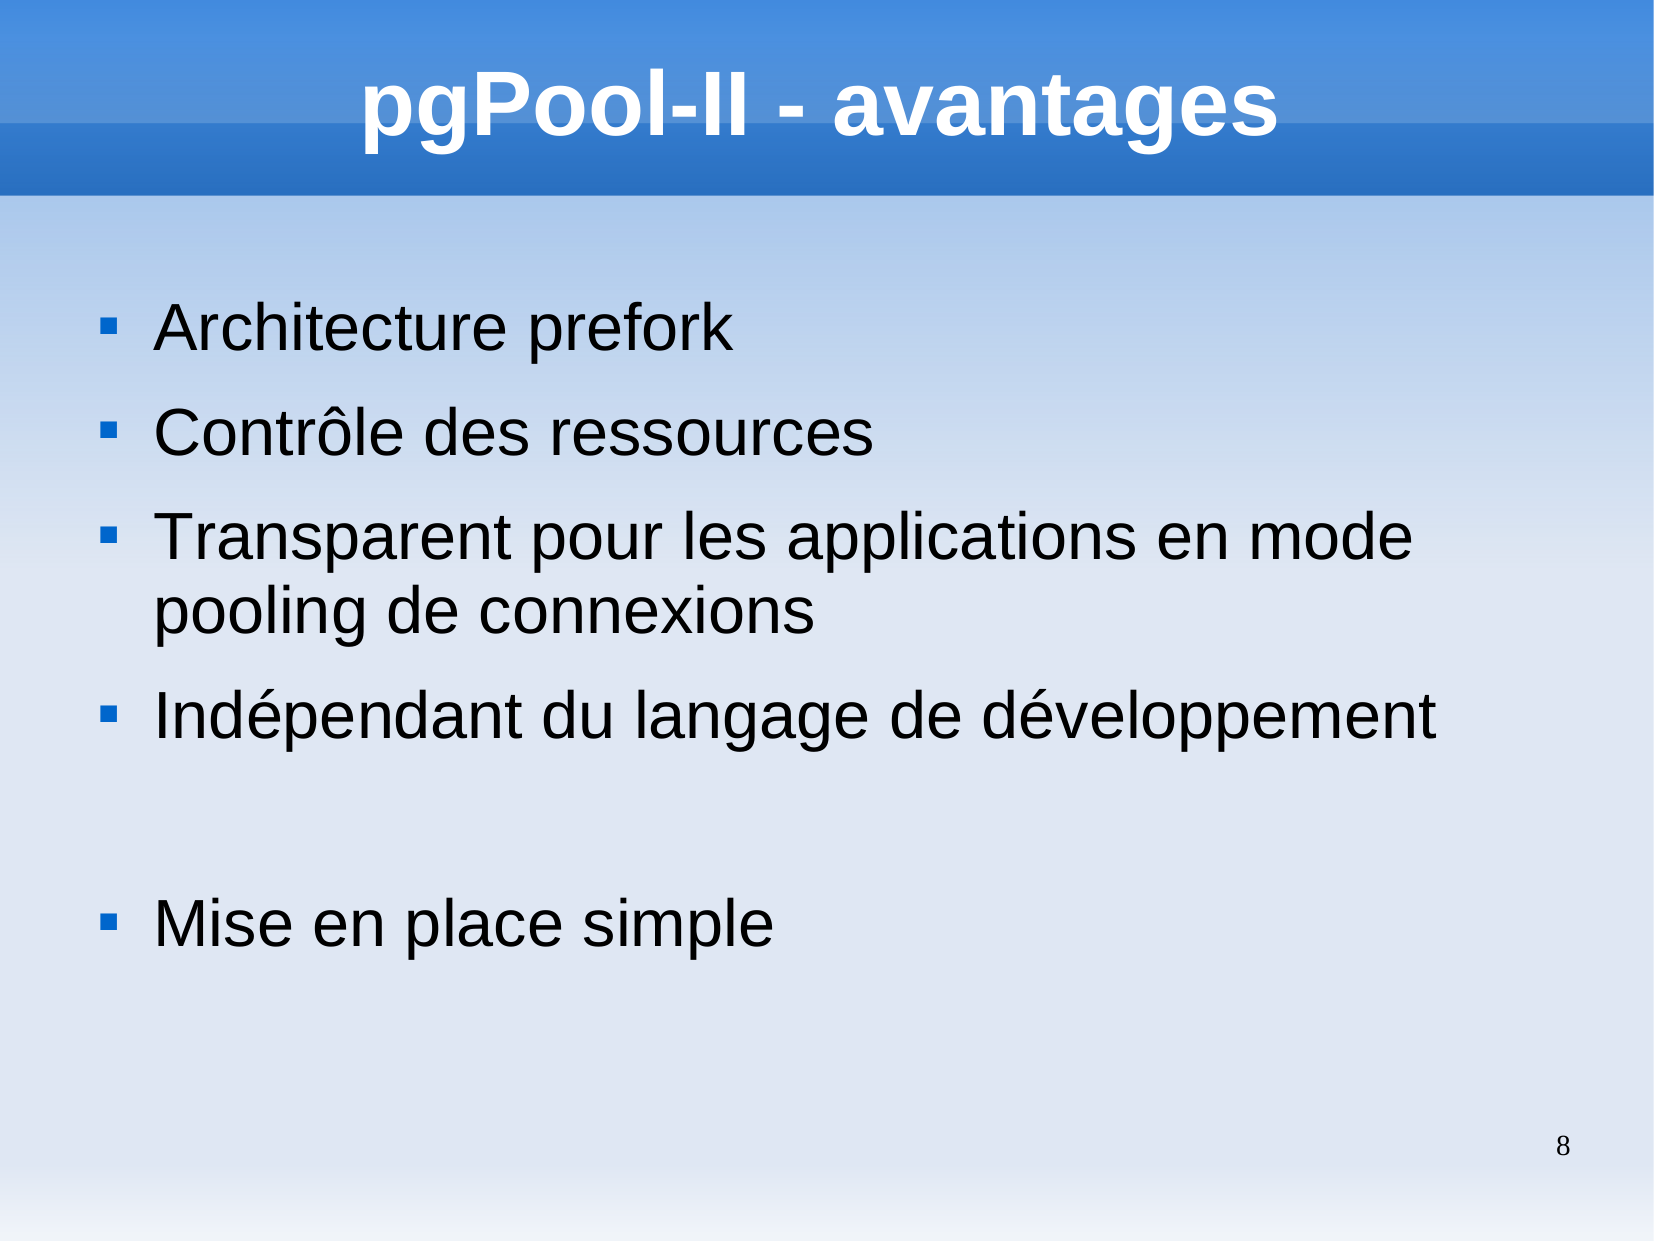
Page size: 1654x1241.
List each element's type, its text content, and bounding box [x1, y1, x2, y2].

title pgPool-II - avantages [76, 7, 1565, 200]
list Architecture prefork Contrôle des ressources Transparent pour les applications en mode pooling de connexions Indépendant du langage de développement Mise en place simple [82, 290, 1571, 1094]
picture [0, 0, 1654, 1241]
